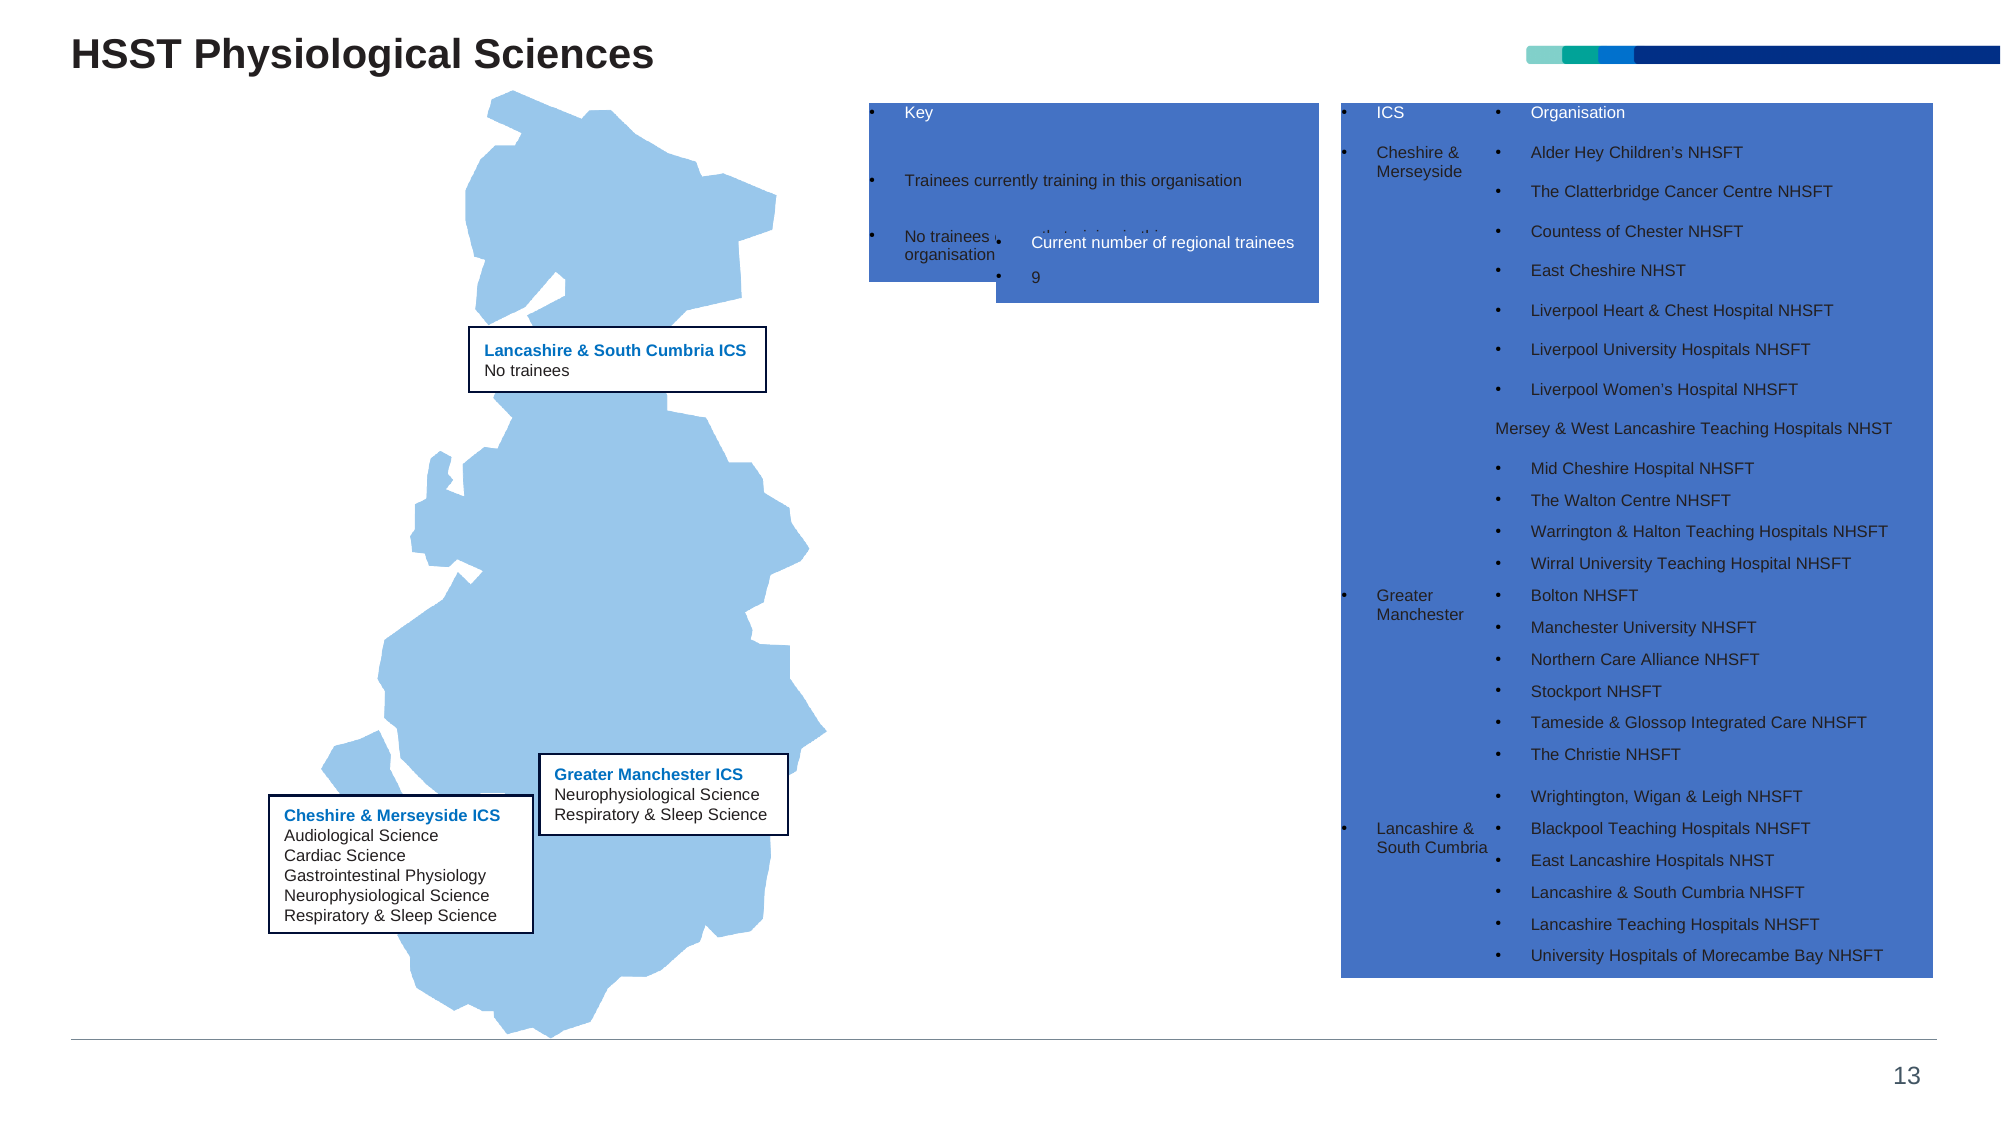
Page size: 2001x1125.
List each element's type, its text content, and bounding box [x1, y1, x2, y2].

table_cell Liverpool University Hospitals NHSFT [1495, 341, 1933, 380]
text_box Greater Manchester ICS Neurophysiological Science Respiratory & Sleep Science [539, 754, 788, 835]
table_header [1263, 103, 1319, 171]
table_cell Mid Cheshire Hospital NHSFT [1495, 459, 1933, 491]
table_cell East Lancashire Hospitals NHST [1495, 851, 1933, 883]
table_cell Greater Manchester [1341, 586, 1495, 819]
table_cell Lancashire Teaching Hospitals NHSFT [1495, 915, 1933, 947]
table_cell East Cheshire NHST [1495, 261, 1933, 301]
table_cell The Christie NHSFT [1495, 746, 1933, 787]
table_cell Lancashire & South Cumbria [1341, 819, 1495, 978]
title HSST Physiological Sciences [70, 32, 1513, 79]
table_cell Wrightington, Wigan & Leigh NHSFT [1495, 787, 1933, 819]
table_header Current number of regional trainees [996, 233, 1319, 268]
table_cell Countess of Chester NHSFT [1495, 222, 1933, 261]
table_cell Trainees currently training in this organisation [869, 171, 1263, 227]
table_cell Wirral University Teaching Hospital NHSFT [1495, 555, 1933, 586]
table_cell Alder Hey Children’s NHSFT [1495, 143, 1933, 182]
table_header Key [869, 103, 1263, 171]
table_header ICS [1341, 103, 1495, 143]
table_cell The Walton Centre NHSFT [1495, 491, 1933, 523]
table_cell Bolton NHSFT [1495, 586, 1933, 618]
text_box Cheshire & Merseyside ICS Audiological Science Cardiac Science Gastrointestinal Physiology Neurophysiological Science Respiratory & Sleep Science [269, 796, 533, 933]
table_cell Manchester University NHSFT [1495, 618, 1933, 650]
table_cell University Hospitals of Morecambe Bay NHSFT [1495, 947, 1933, 978]
table_cell Tameside & Glossop Integrated Care NHSFT [1495, 714, 1933, 746]
table_cell 9 [996, 268, 1319, 303]
table_cell Stockport NHSFT [1495, 682, 1933, 714]
table_cell [1263, 171, 1319, 227]
table_cell The Clatterbridge Cancer Centre NHSFT [1495, 182, 1933, 222]
picture [303, 79, 848, 1053]
table_cell Liverpool Women’s Hospital NHSFT [1495, 380, 1933, 420]
table_cell Cheshire & Merseyside [1341, 143, 1495, 586]
table_cell Warrington & Halton Teaching Hospitals NHSFT [1495, 523, 1933, 555]
table_cell Blackpool Teaching Hospitals NHSFT [1495, 819, 1933, 851]
table_cell Mersey & West Lancashire Teaching Hospitals NHST [1495, 420, 1933, 459]
table_cell No trainees currently training in this organisation [869, 227, 1263, 282]
table_cell [1263, 227, 1319, 233]
table_header Organisation [1495, 103, 1933, 143]
table_cell Liverpool Heart & Chest Hospital NHSFT [1495, 301, 1933, 341]
text_box Lancashire & South Cumbria ICS No trainees [469, 327, 766, 392]
table_cell Lancashire & South Cumbria NHSFT [1495, 883, 1933, 915]
table_cell Northern Care Alliance NHSFT [1495, 650, 1933, 682]
